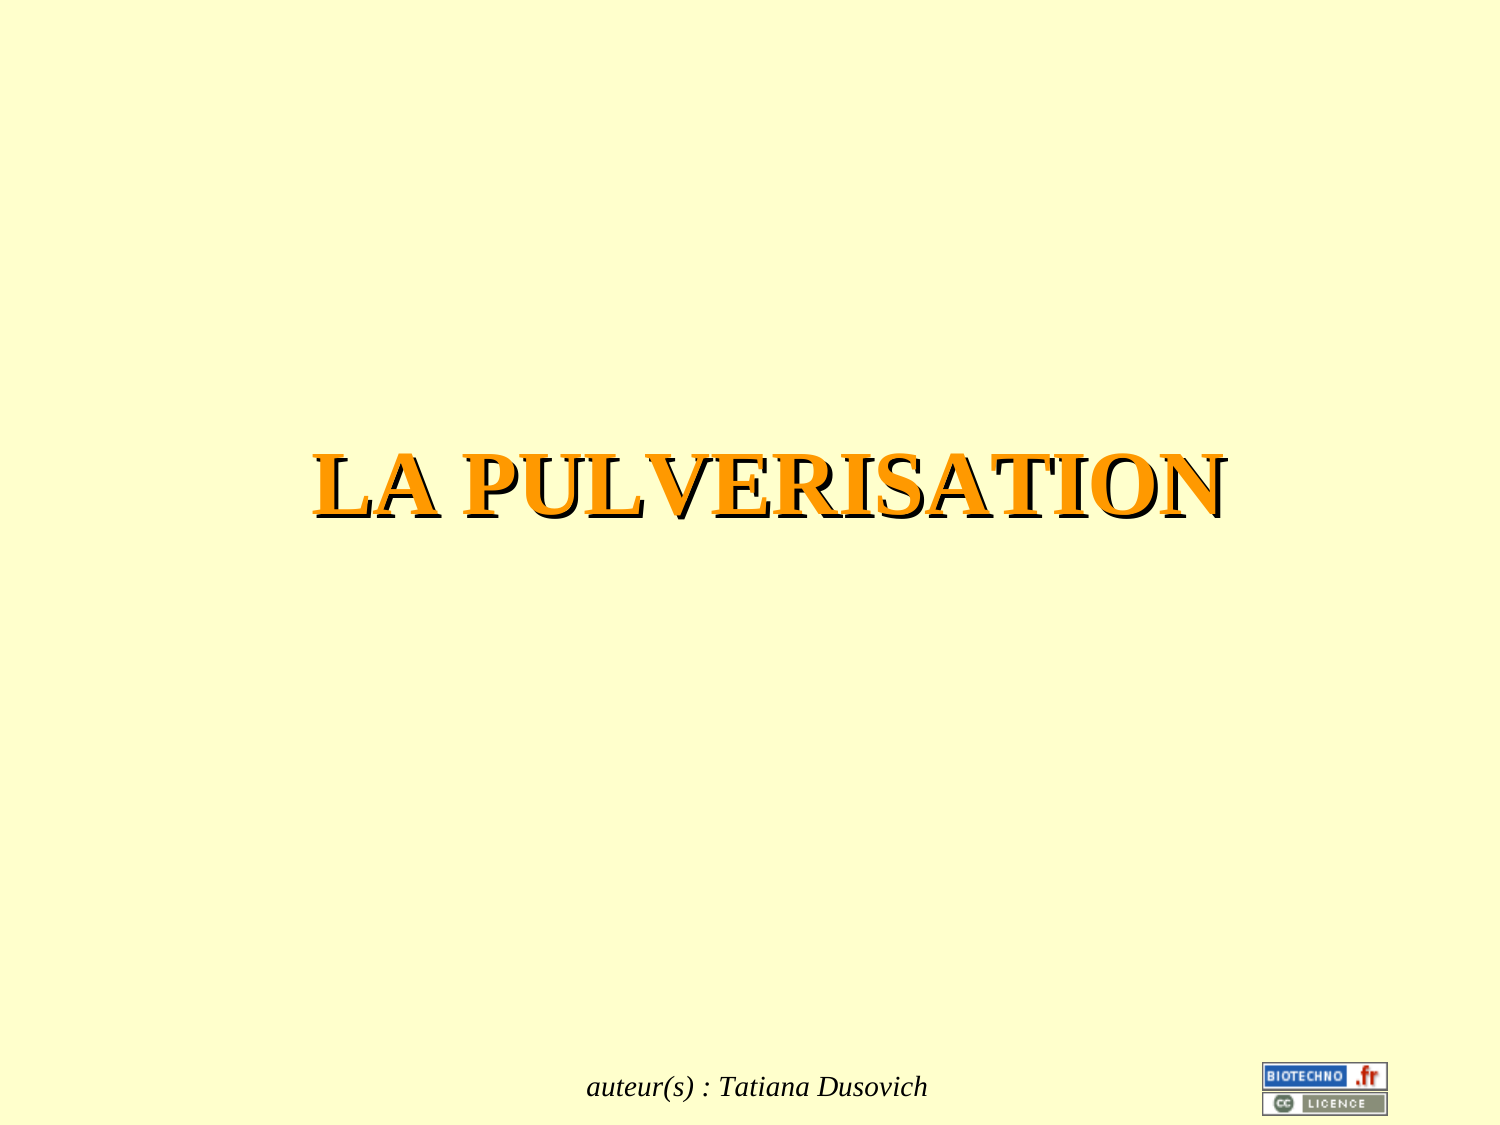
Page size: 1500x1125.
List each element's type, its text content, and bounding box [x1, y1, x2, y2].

text_box LA PULVERISATION [224, 425, 1313, 543]
picture [1262, 1062, 1388, 1091]
picture [1262, 1092, 1388, 1116]
